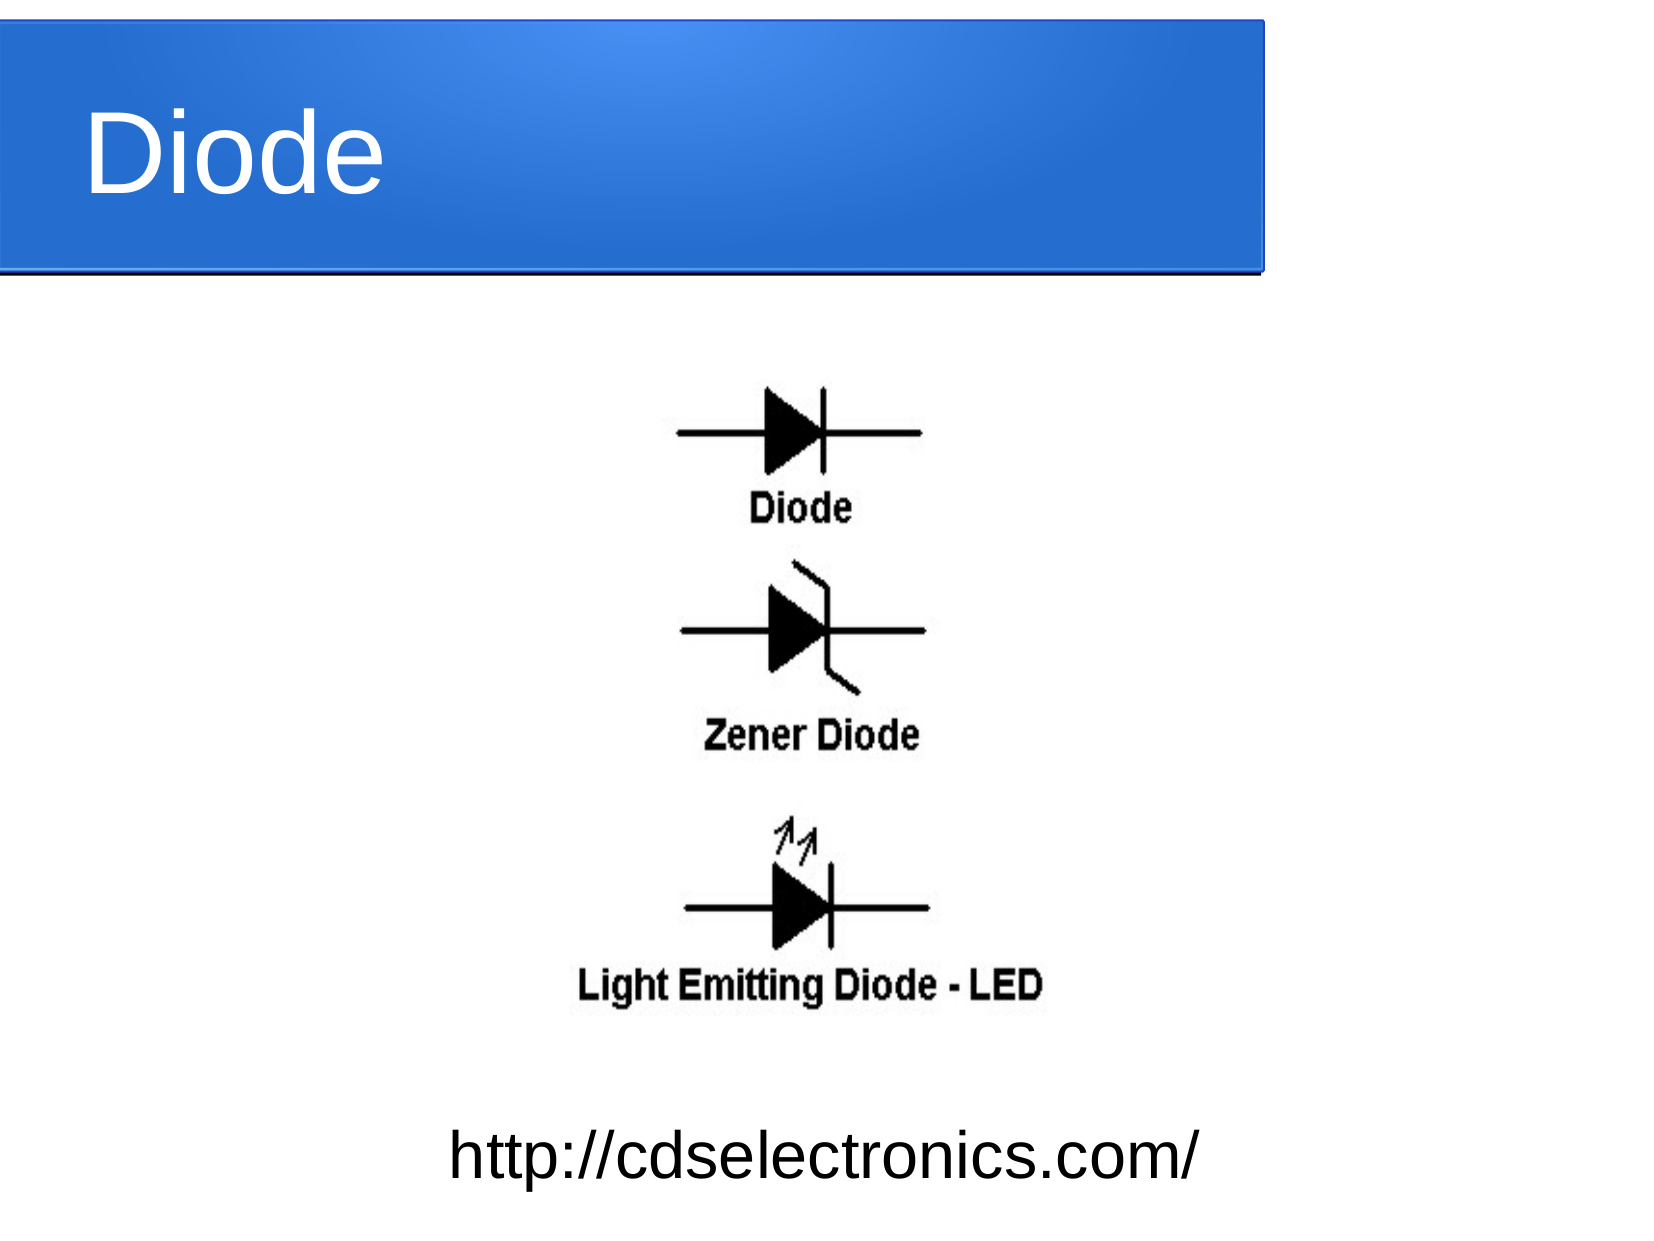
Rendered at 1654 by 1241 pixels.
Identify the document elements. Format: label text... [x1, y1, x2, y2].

title Diode [82, 49, 1250, 257]
subtitle http://cdselectronics.com/ [30, 1095, 1621, 1216]
picture [555, 344, 1110, 1037]
